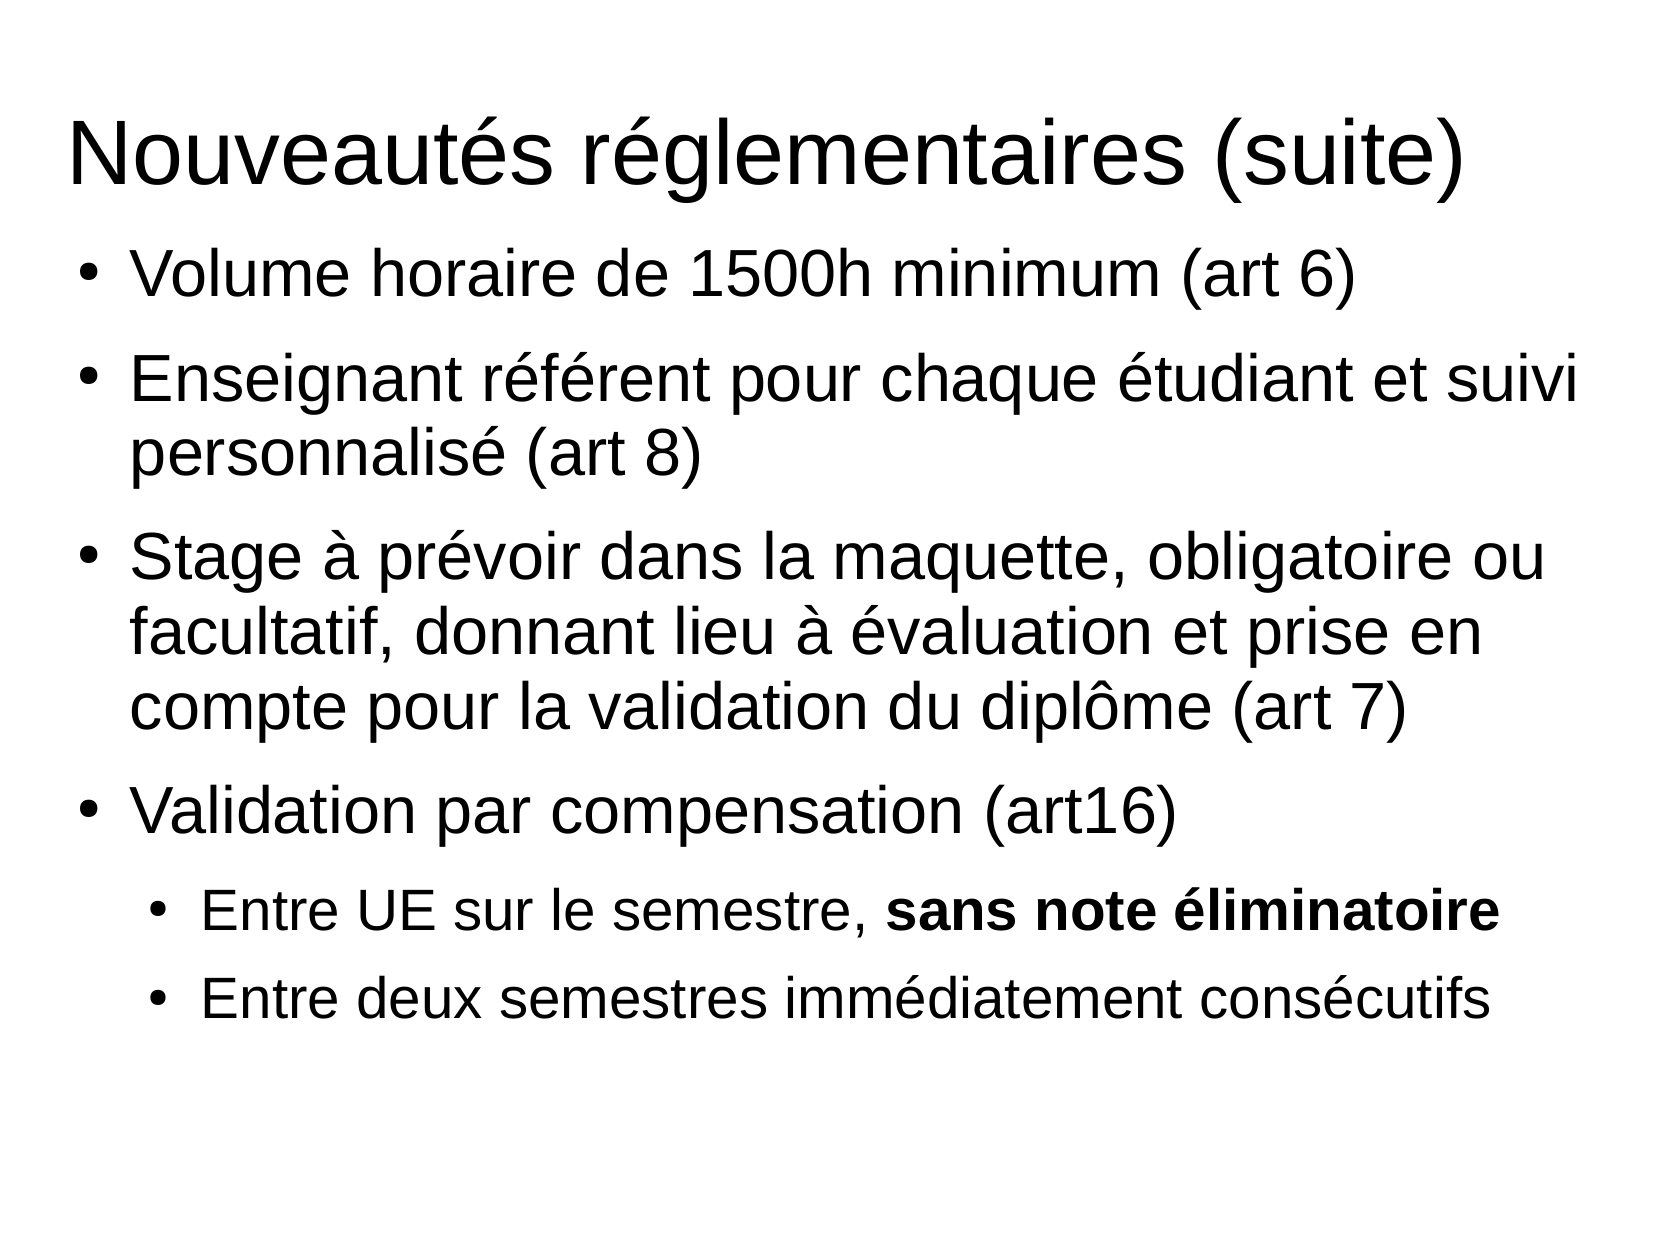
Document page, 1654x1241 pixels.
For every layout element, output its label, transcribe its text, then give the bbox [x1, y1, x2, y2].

list Volume horaire de 1500h minimum (art 6) Enseignant référent pour chaque étudiant et suivi personnalisé (art 8) Stage à prévoir dans la maquette, obligatoire ou facultatif, donnant lieu à évaluation et prise en compte pour la validation du diplôme (art 7) Validation par compensation (art16) Entre UE sur le semestre, sans note éliminatoire Entre deux semestres immédiatement consécutifs [59, 236, 1595, 1152]
title Nouveautés réglementaires (suite) [59, 56, 1477, 236]
